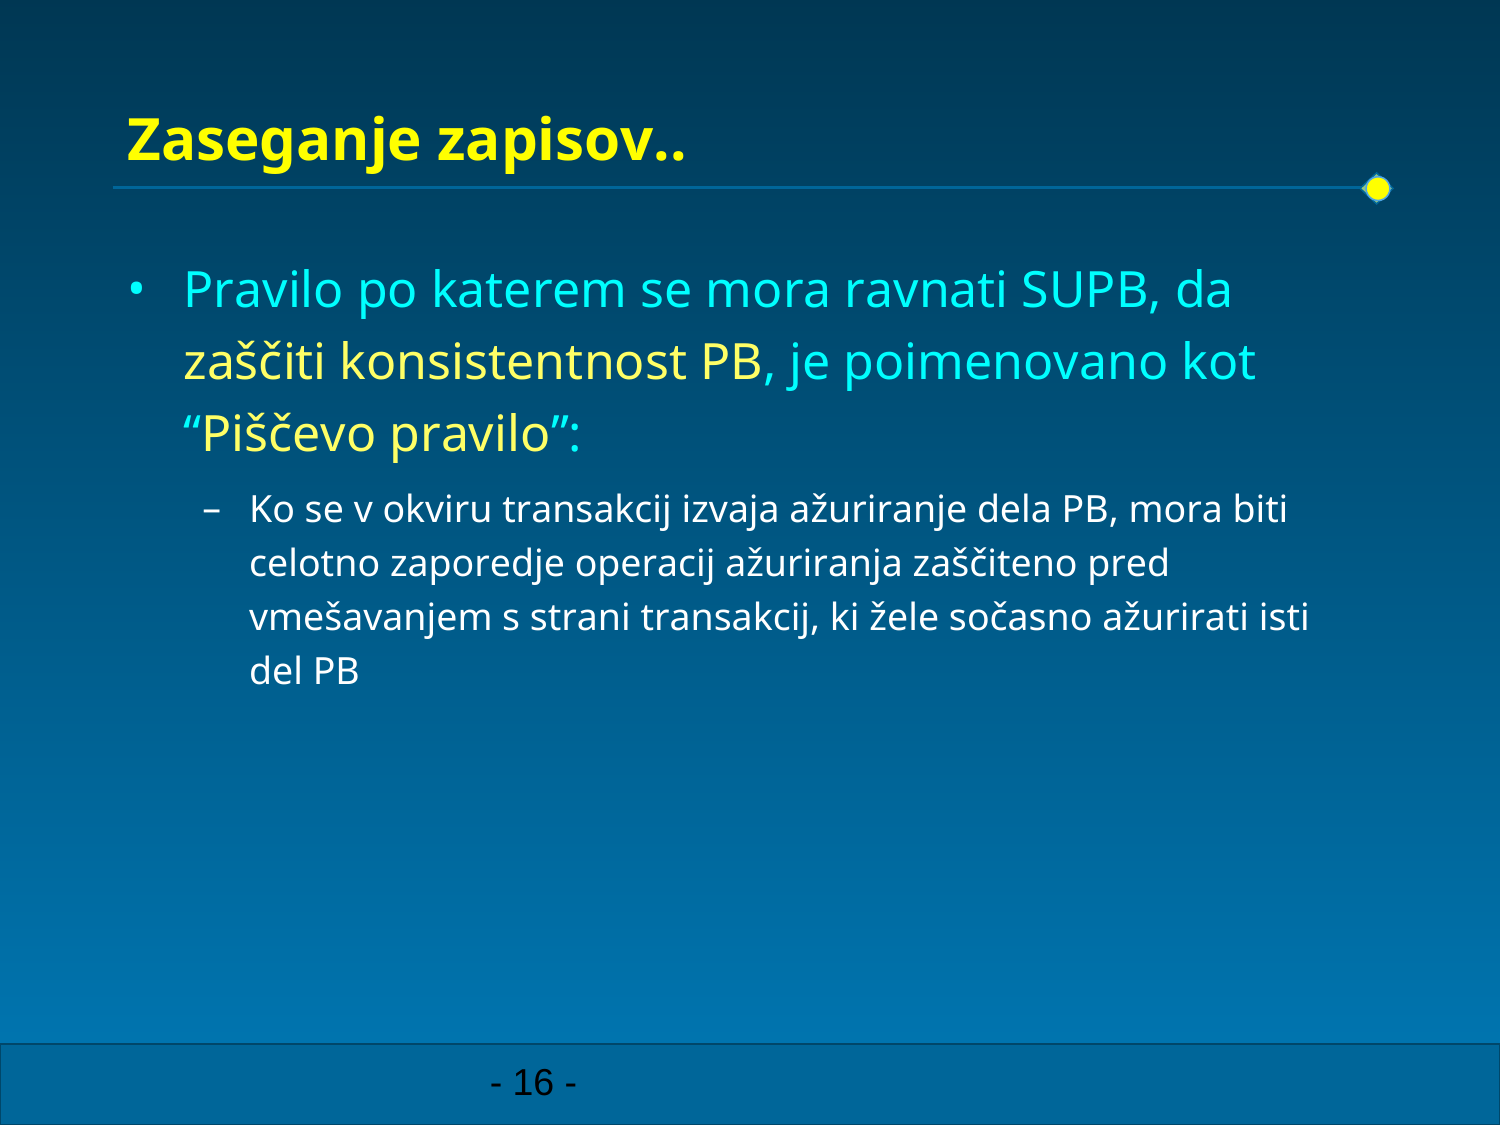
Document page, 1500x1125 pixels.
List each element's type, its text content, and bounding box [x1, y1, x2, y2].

title Zaseganje zapisov.. [112, 94, 1388, 181]
list Pravilo po katerem se mora ravnati SUPB, da zaščiti konsistentnost PB, je poimenovano kot “Piščevo pravilo”: Ko se v okviru transakcij izvaja ažuriranje dela PB, mora biti celotno zaporedje operacij ažuriranja zaščiteno pred vmešavanjem s strani transakcij, ki žele sočasno ažurirati isti del PB [112, 237, 1388, 963]
